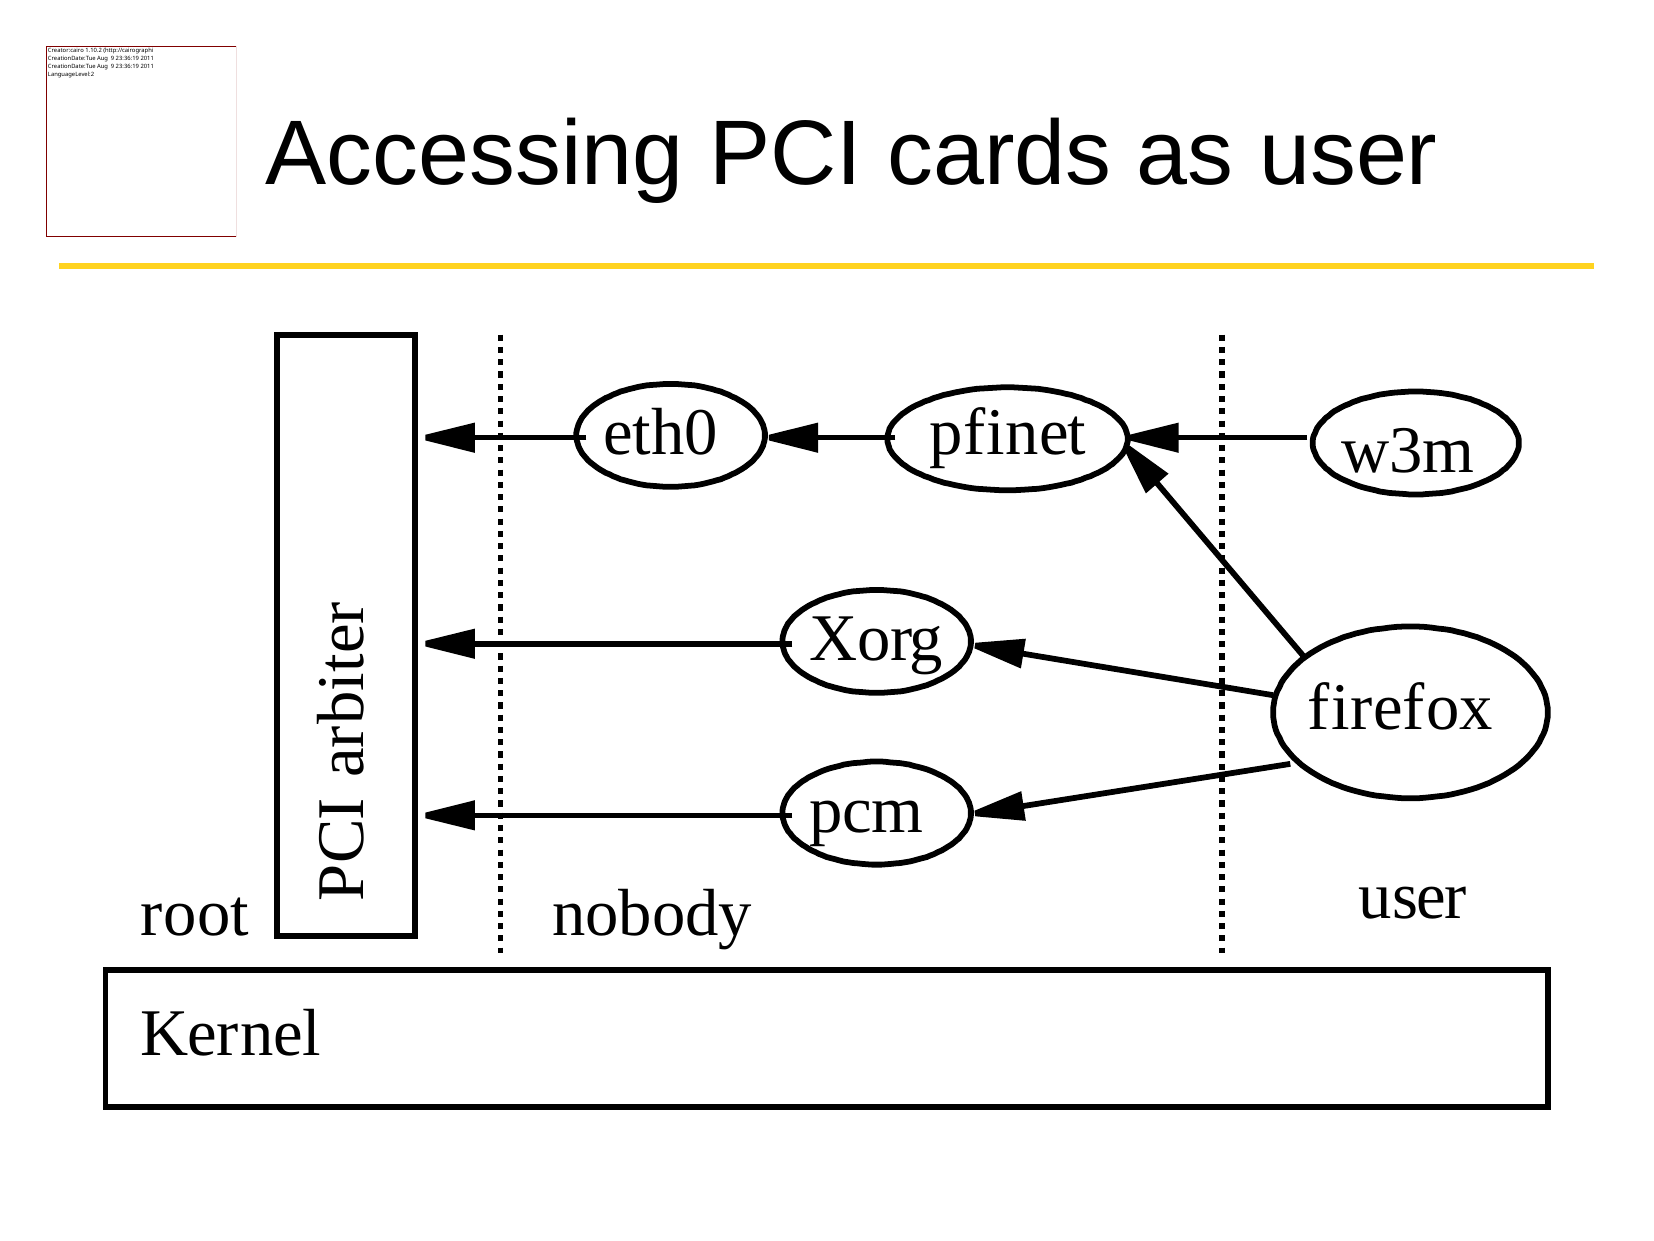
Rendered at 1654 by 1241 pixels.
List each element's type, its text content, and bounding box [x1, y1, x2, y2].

title Accessing PCI cards as user [265, 49, 1571, 257]
picture [82, 311, 1571, 1131]
